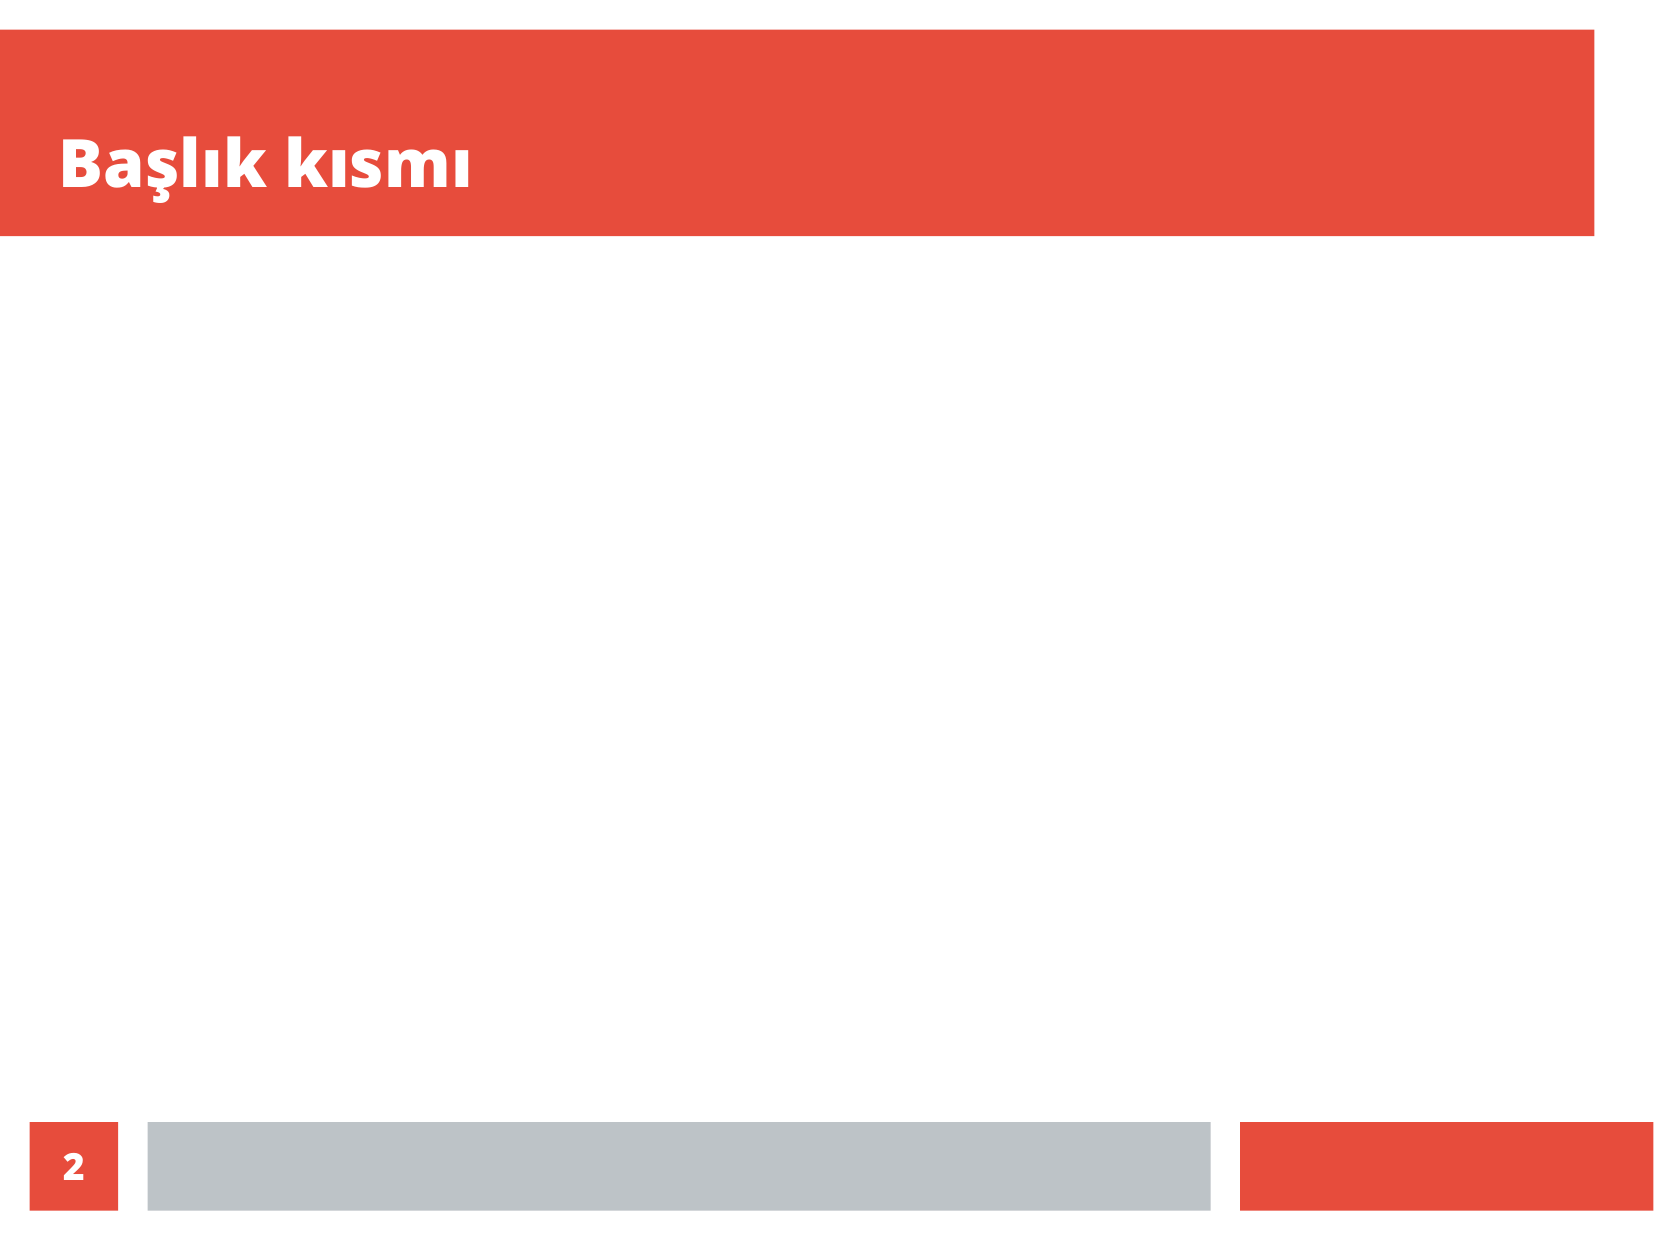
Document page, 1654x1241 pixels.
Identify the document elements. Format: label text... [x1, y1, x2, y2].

title Başlık kısmı [59, 59, 1595, 207]
